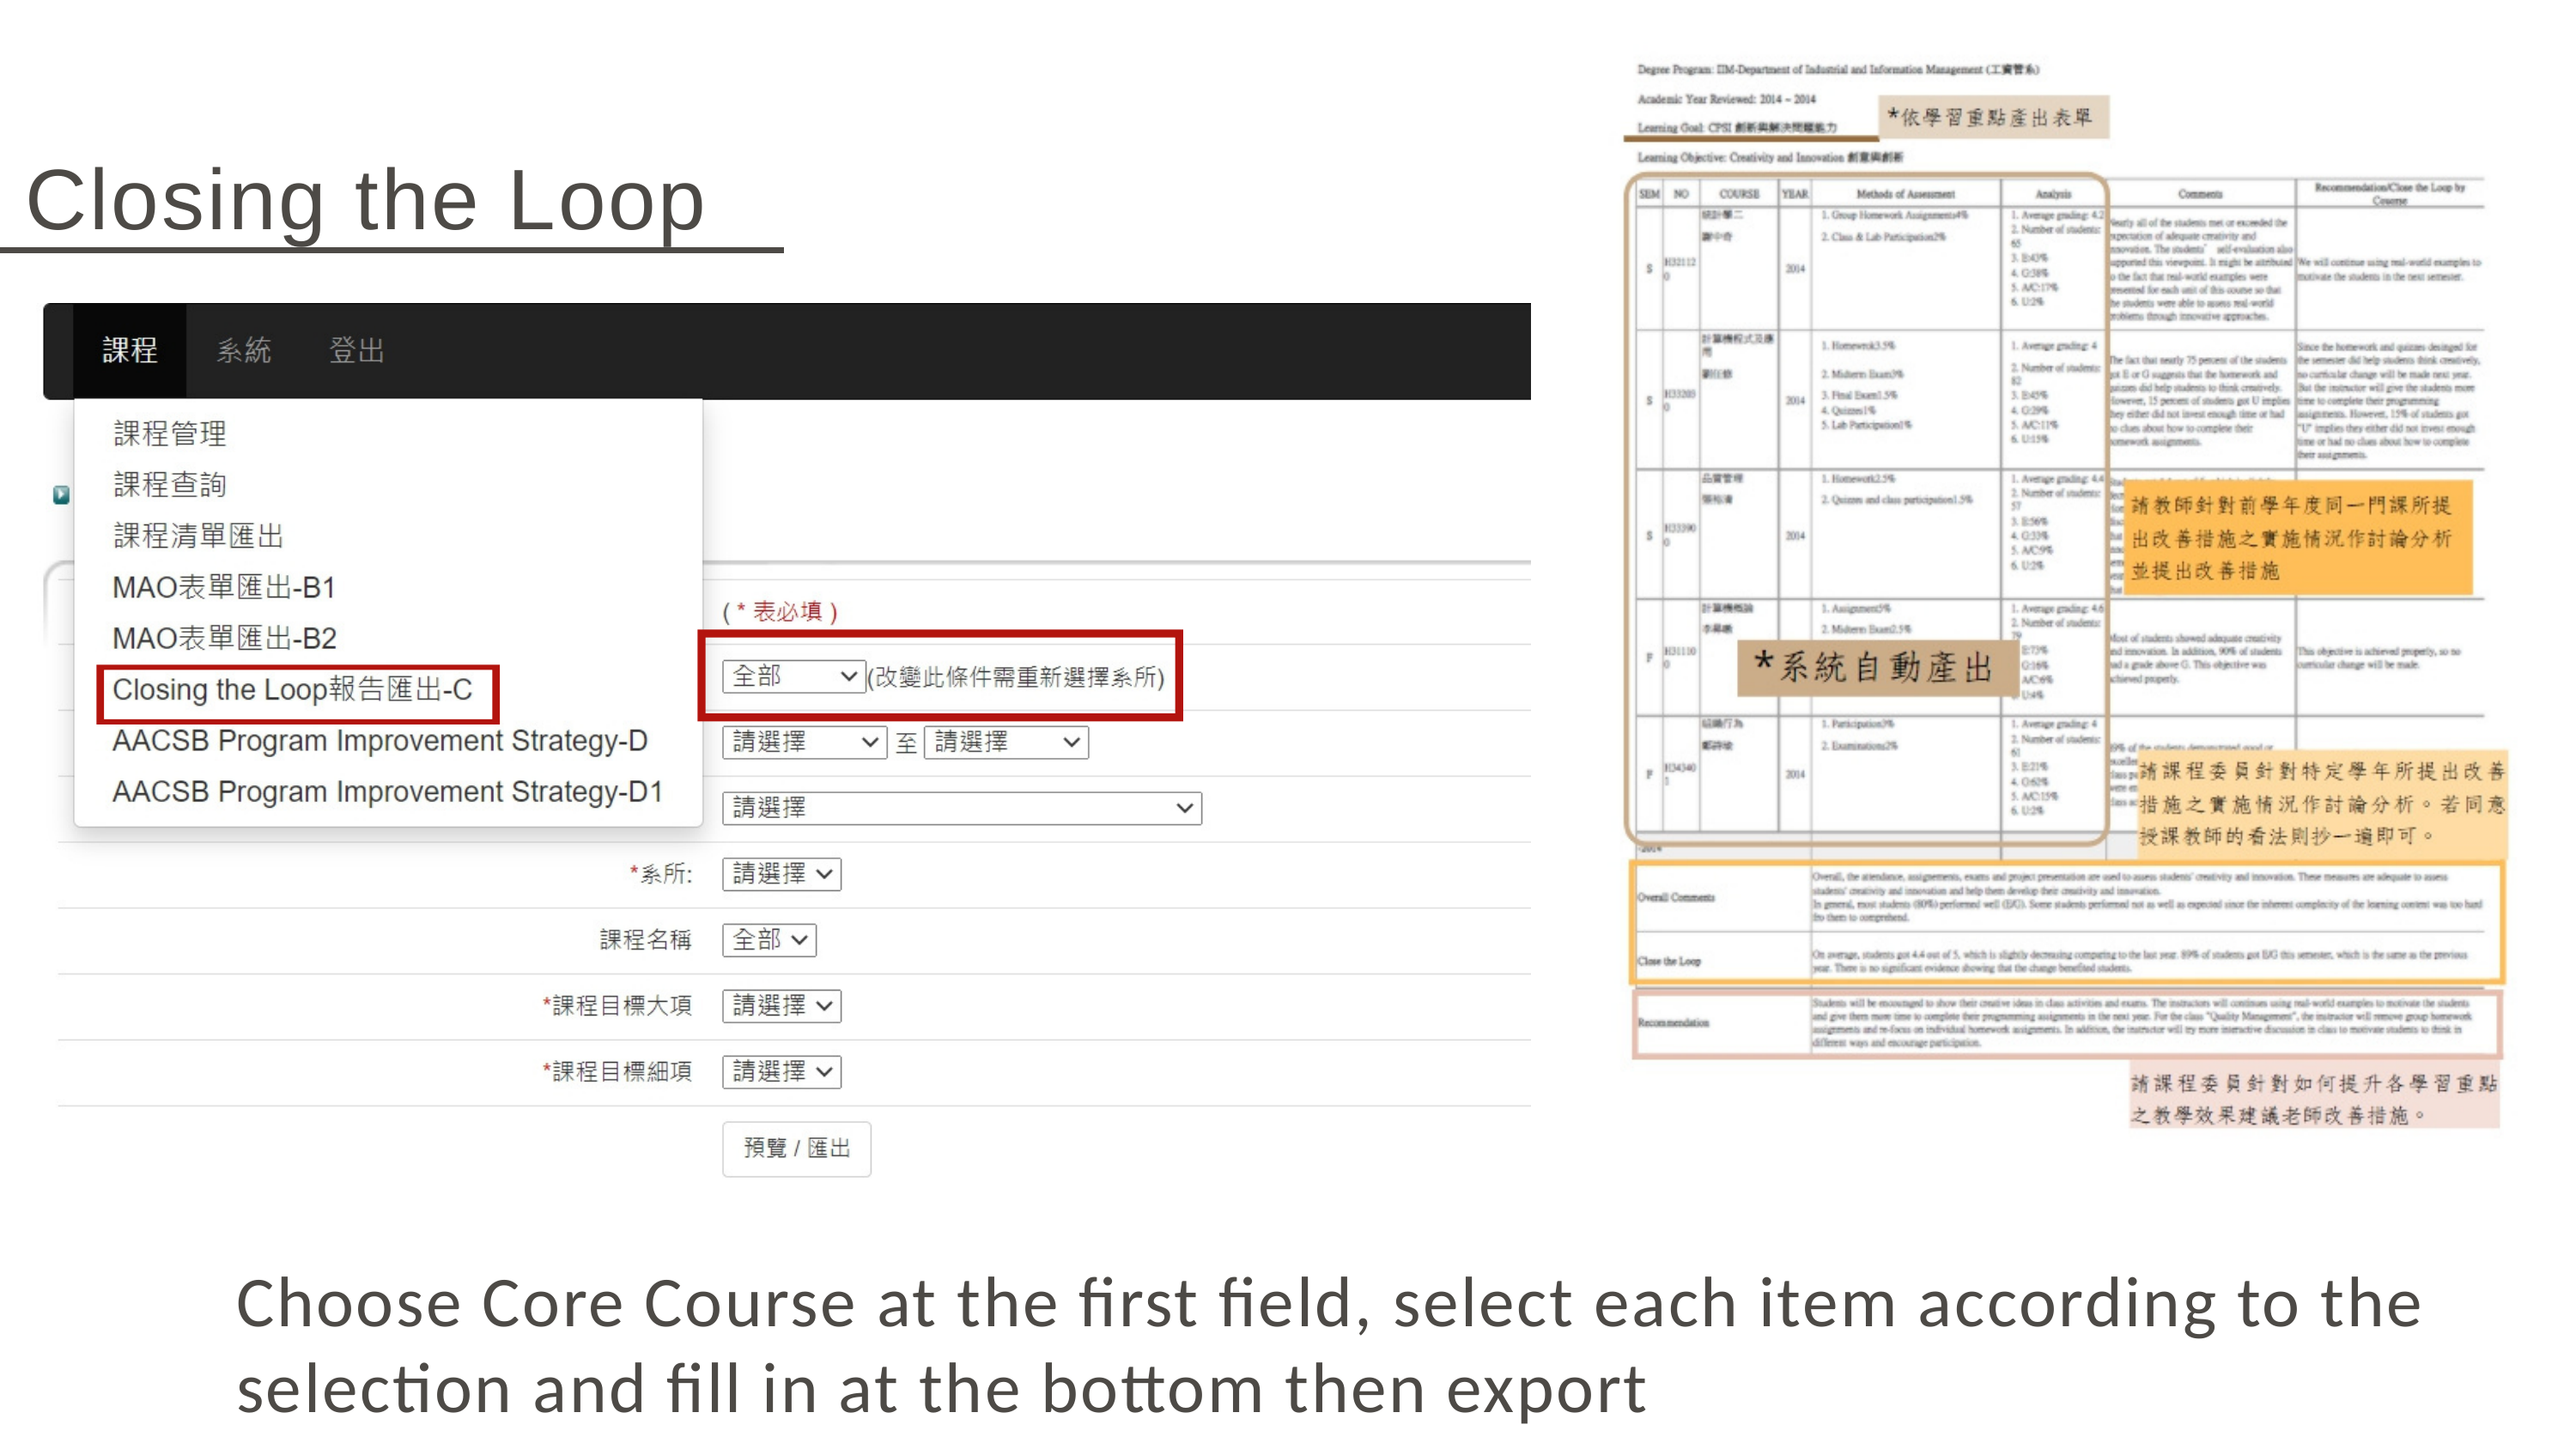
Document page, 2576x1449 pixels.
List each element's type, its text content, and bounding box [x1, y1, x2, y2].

text_box [96, 664, 501, 724]
text_box [697, 629, 1183, 722]
text_box [0, 247, 784, 253]
picture [1607, 42, 2527, 1152]
text_box Choose Core Course at the first field, select each item according to the selection and fill in at the bottom then export [236, 1254, 2451, 1428]
picture [36, 303, 1531, 1222]
text_box Closing the Loop [25, 143, 784, 249]
